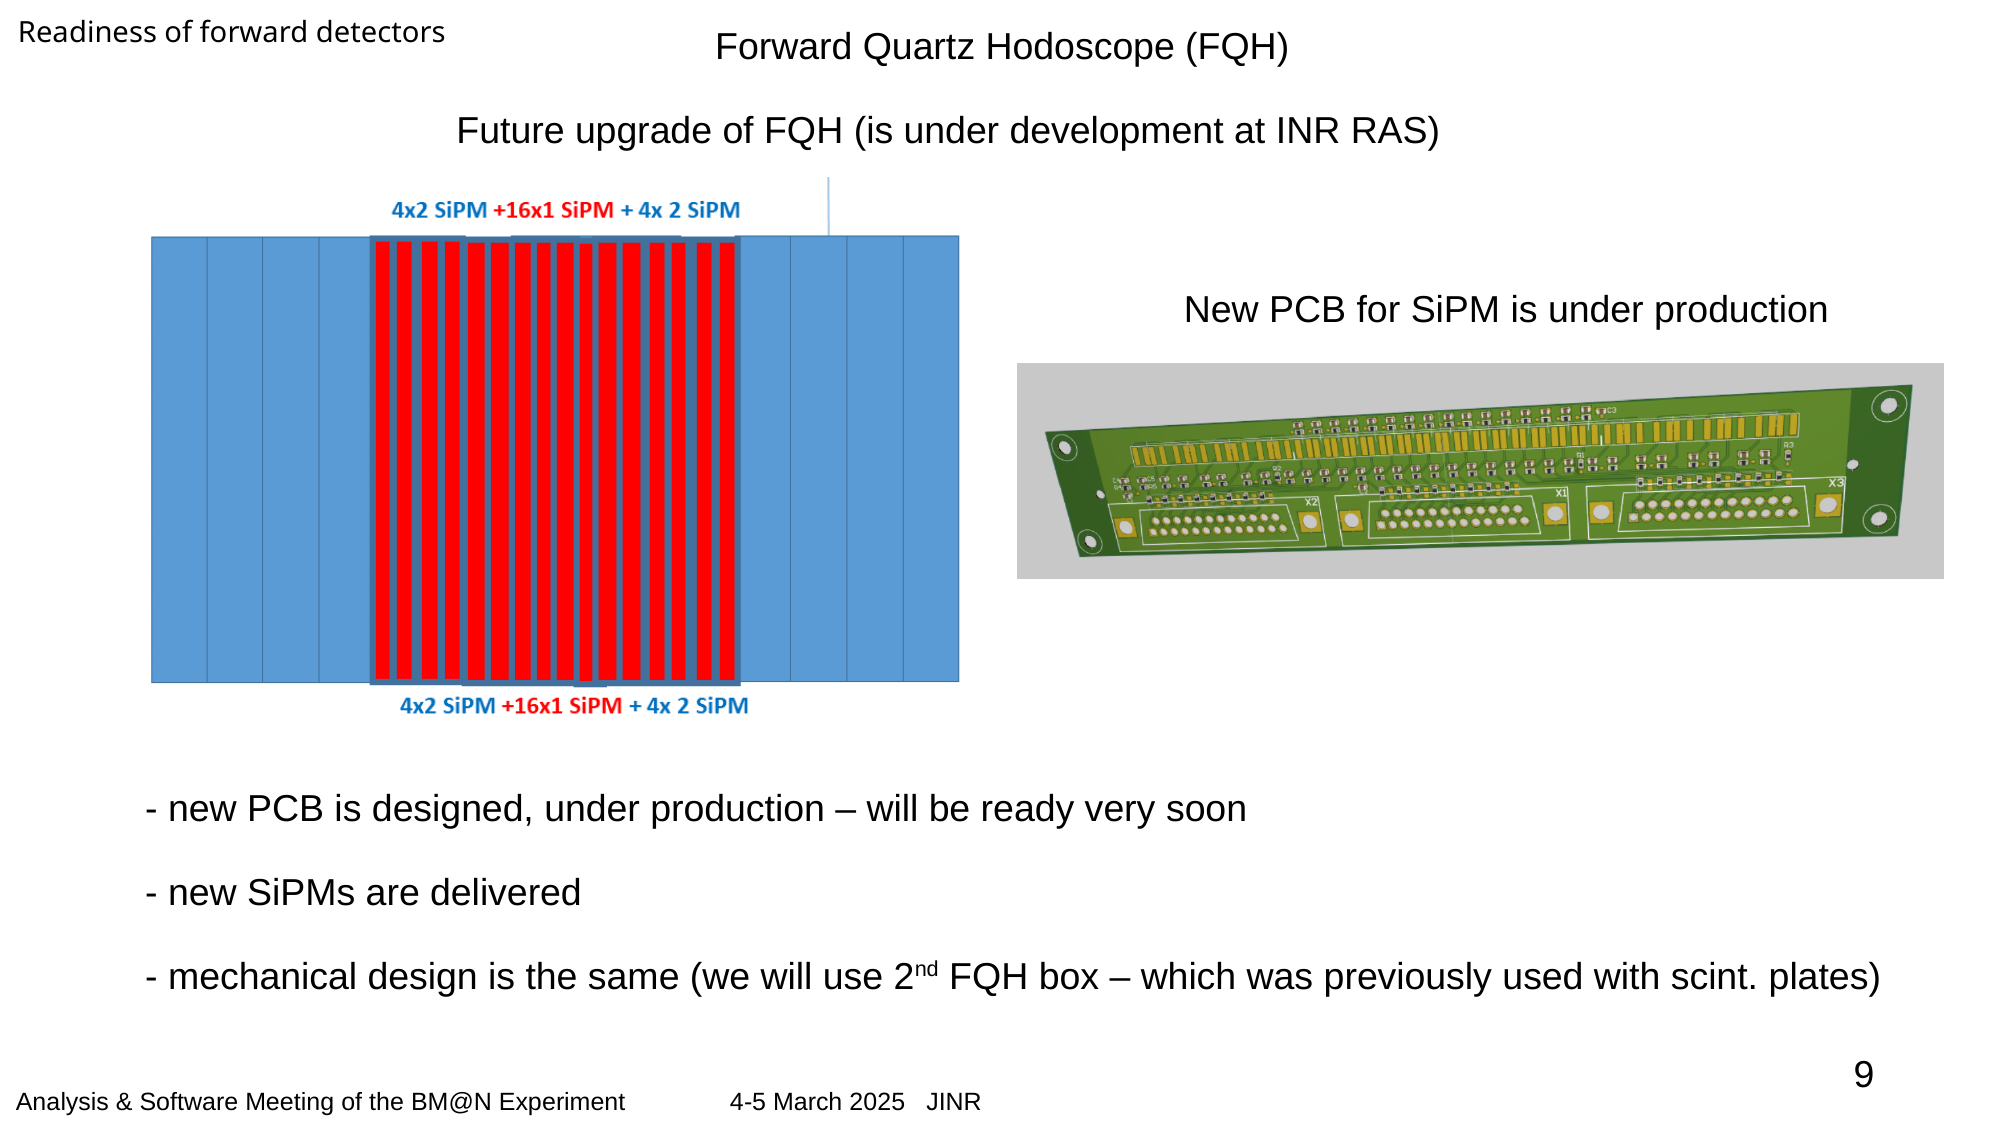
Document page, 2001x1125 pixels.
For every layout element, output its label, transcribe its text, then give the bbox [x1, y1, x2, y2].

text_box <номер> [1847, 1046, 2001, 1116]
text_box - new PCB is designed, under production – will be ready very soon - new SiPMs are delivered - mechanical design is the same (we will use 2nd FQH box – which was previously used with scint. plates) [120, 780, 1899, 1005]
text_box New PCB for SiPM is under production [1169, 281, 1845, 339]
picture [97, 177, 1006, 736]
text_box Forward Quartz Hodoscope (FQH) [700, 18, 1306, 76]
picture [1017, 363, 1944, 579]
text_box Readiness of forward detectors [3, 4, 470, 63]
text_box Analysis & Software Meeting of the BM@N Experiment 4-5 March 2025 JINR [1, 1080, 1096, 1124]
text_box Future upgrade of FQH (is under development at INR RAS) [441, 101, 1458, 159]
